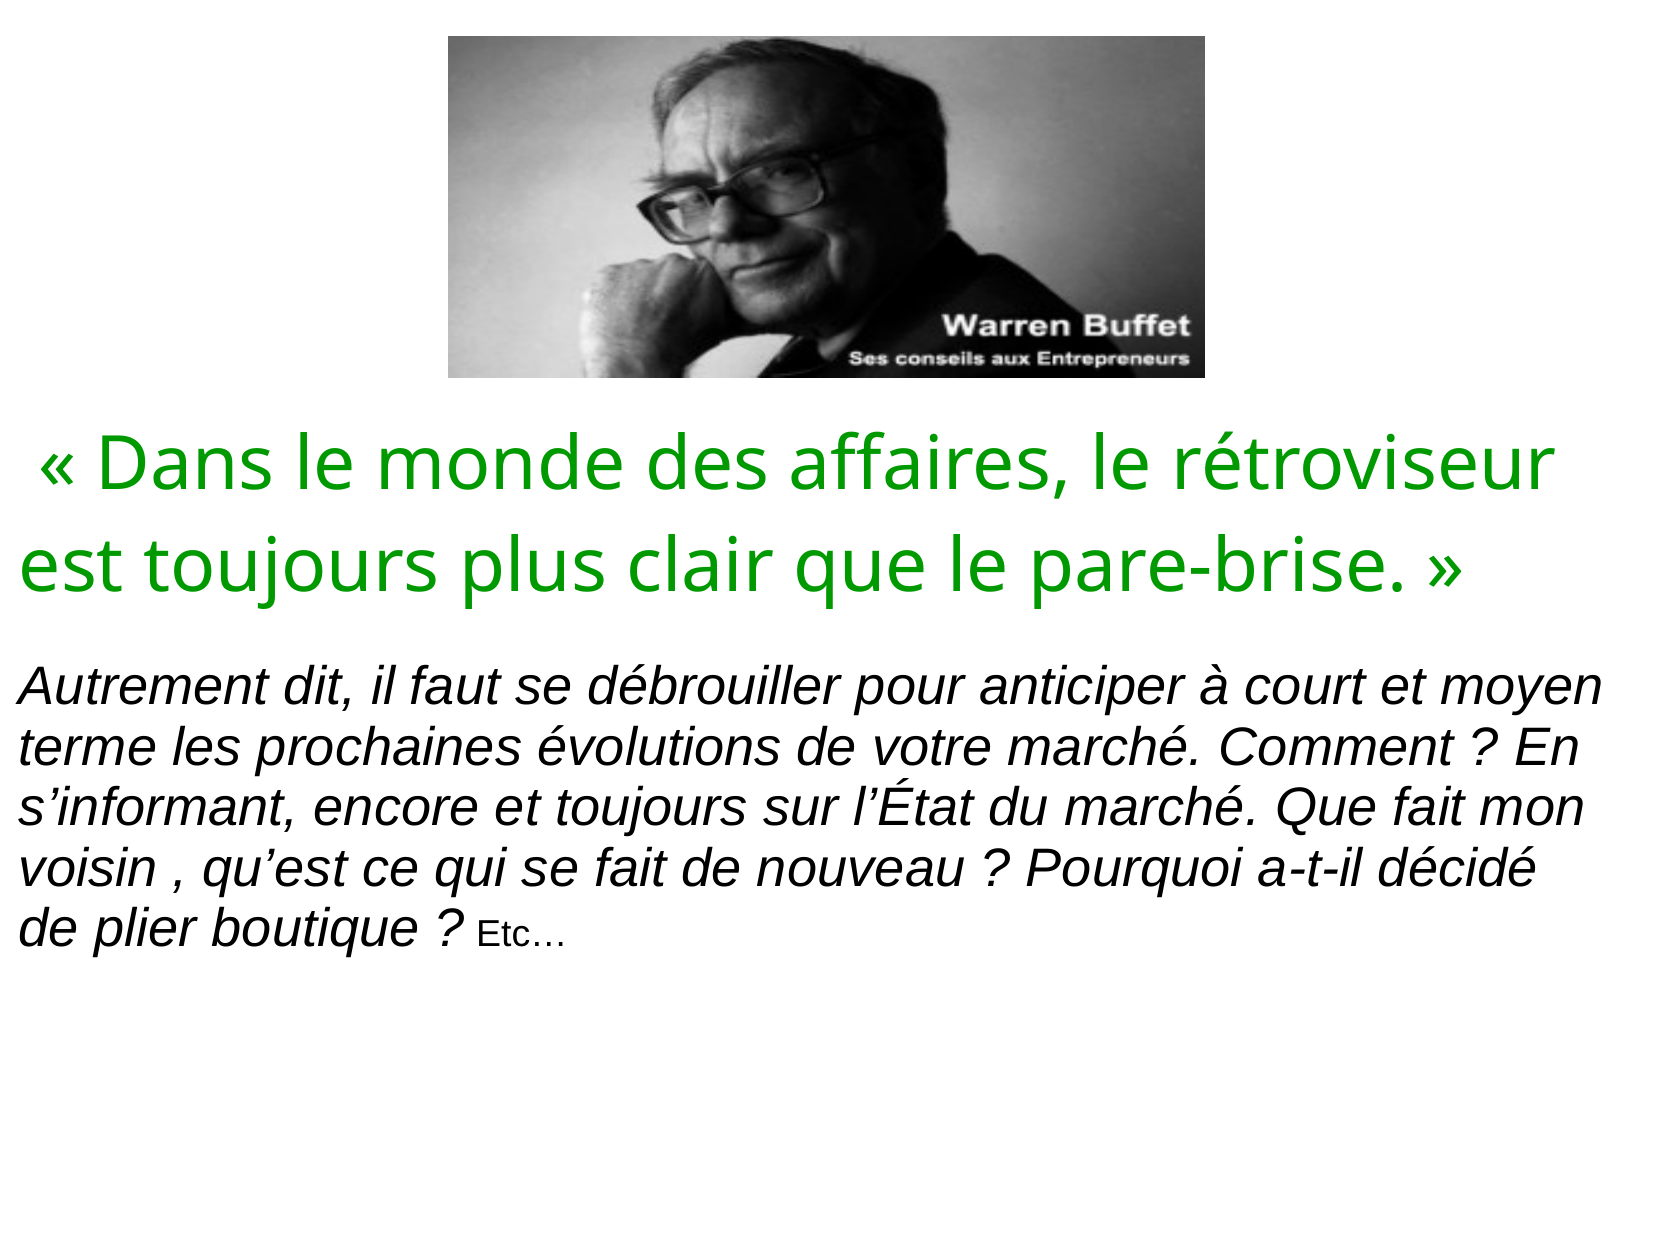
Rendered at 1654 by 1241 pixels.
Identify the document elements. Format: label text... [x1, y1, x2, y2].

picture [448, 36, 1205, 378]
text_box « Dans le monde des affaires, le rétroviseur est toujours plus clair que le pare-brise. » Autrement dit, il faut se débrouiller pour anticiper à court et moyen terme les prochaines évolutions de votre marché. Comment ? En s’informant, encore et toujours sur l’État du marché. Que fait mon voisin , qu’est ce qui se fait de nouveau ? Pourquoi a-t-il décidé de plier boutique ? Etc… [4, 401, 1630, 1146]
